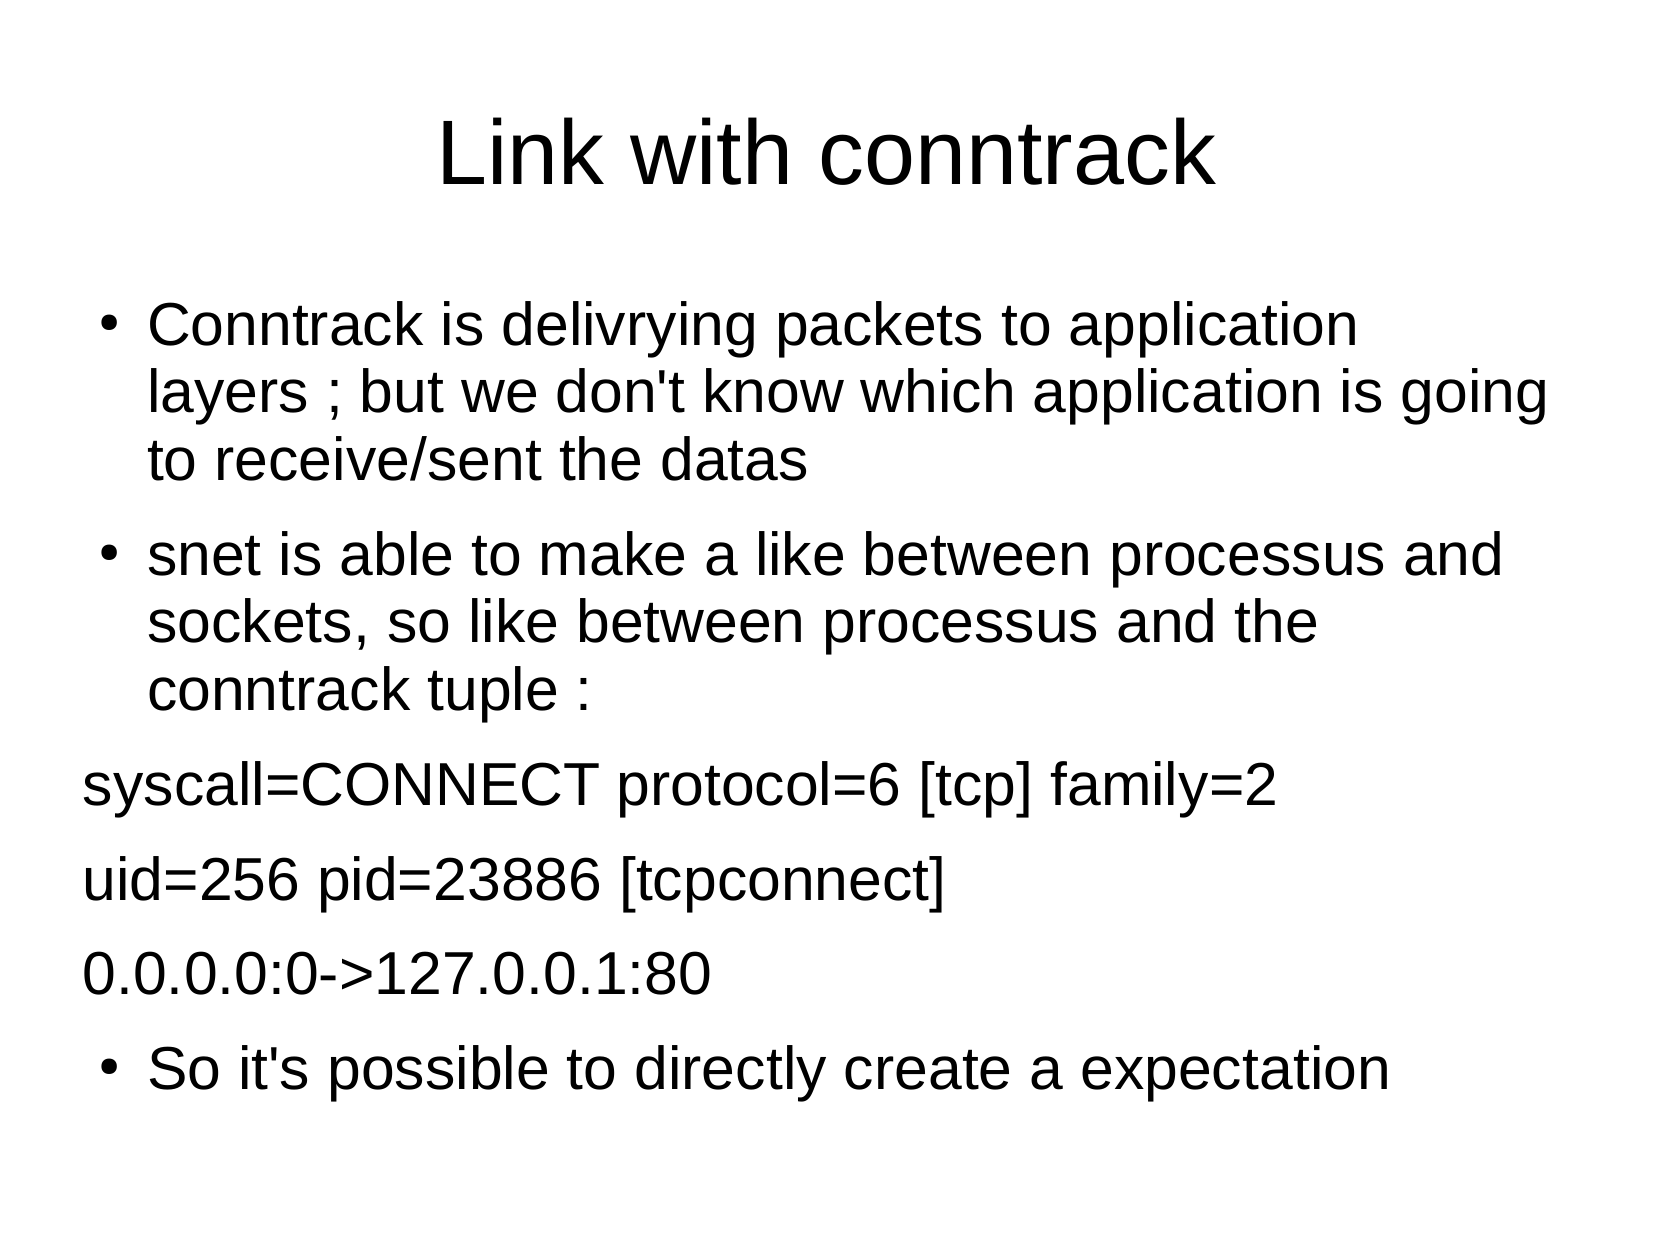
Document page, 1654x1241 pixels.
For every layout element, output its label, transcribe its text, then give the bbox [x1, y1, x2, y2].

title Link with conntrack [82, 56, 1571, 250]
list Conntrack is delivrying packets to application layers ; but we don't know which application is going to receive/sent the datas snet is able to make a like between processus and sockets, so like between processus and the conntrack tuple : syscall=CONNECT protocol=6 [tcp] family=2 uid=256 pid=23886 [tcpconnect] 0.0.0.0:0->127.0.0.1:80 So it's possible to directly create a expectation [82, 290, 1571, 1109]
